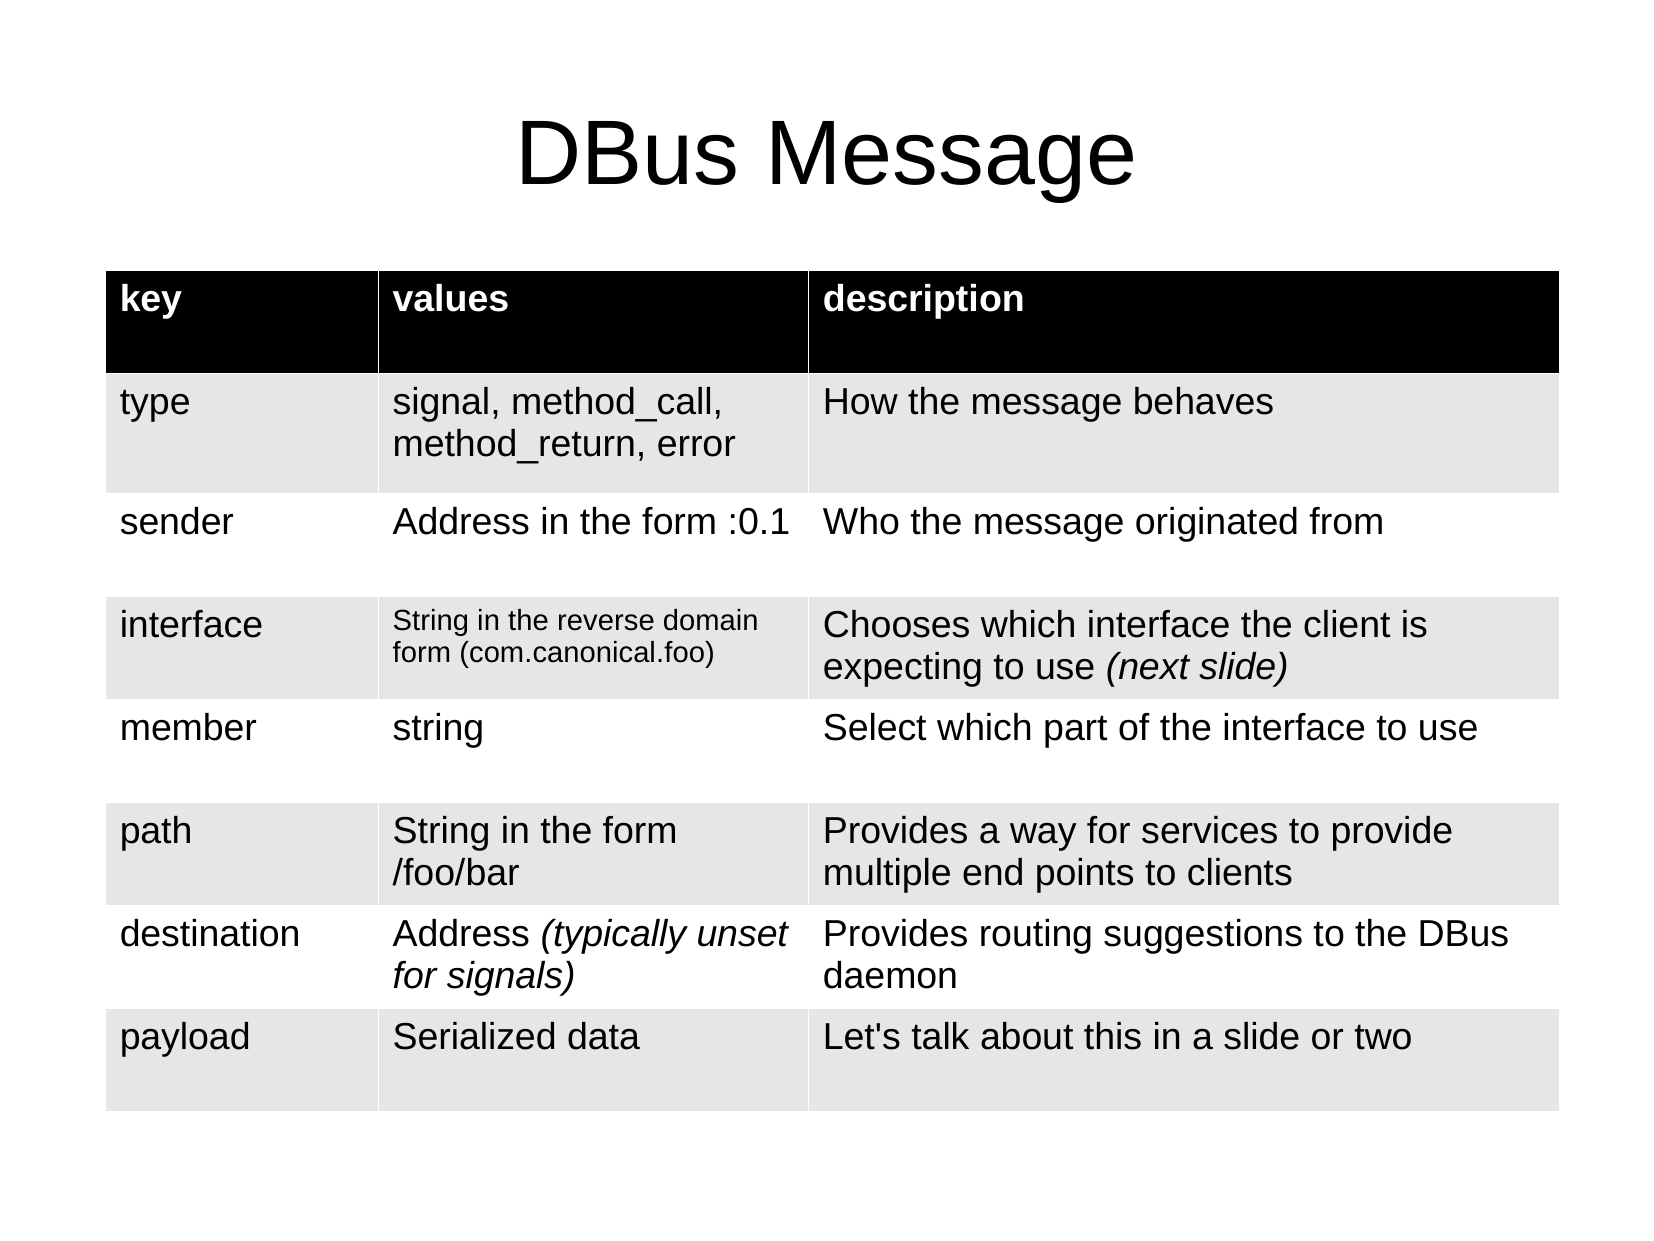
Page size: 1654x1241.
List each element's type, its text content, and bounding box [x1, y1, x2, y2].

table_cell path [106, 803, 378, 905]
table_cell Who the message originated from [809, 494, 1559, 596]
table_cell Let's talk about this in a slide or two [809, 1009, 1559, 1111]
table_cell String in the reverse domain form (com.canonical.foo) [379, 597, 808, 699]
table_cell sender [106, 494, 378, 596]
table_cell Address (typically unset for signals) [379, 906, 808, 1008]
table_cell payload [106, 1009, 378, 1111]
table_cell signal, method_call, method_return, error [379, 374, 808, 493]
table_header description [809, 271, 1559, 373]
table_cell Serialized data [379, 1009, 808, 1111]
table_cell Chooses which interface the client is expecting to use (next slide) [809, 597, 1559, 699]
table_cell Address in the form :0.1 [379, 494, 808, 596]
table_cell string [379, 700, 808, 802]
table_cell interface [106, 597, 378, 699]
table_cell How the message behaves [809, 374, 1559, 493]
title DBus Message [82, 49, 1571, 257]
table_cell destination [106, 906, 378, 1008]
table_cell type [106, 374, 378, 493]
table_header values [379, 271, 808, 373]
table_cell String in the form /foo/bar [379, 803, 808, 905]
table_cell Provides a way for services to provide multiple end points to clients [809, 803, 1559, 905]
table_cell member [106, 700, 378, 802]
table_header key [106, 271, 378, 373]
table_cell Select which part of the interface to use [809, 700, 1559, 802]
table_cell Provides routing suggestions to the DBus daemon [809, 906, 1559, 1008]
